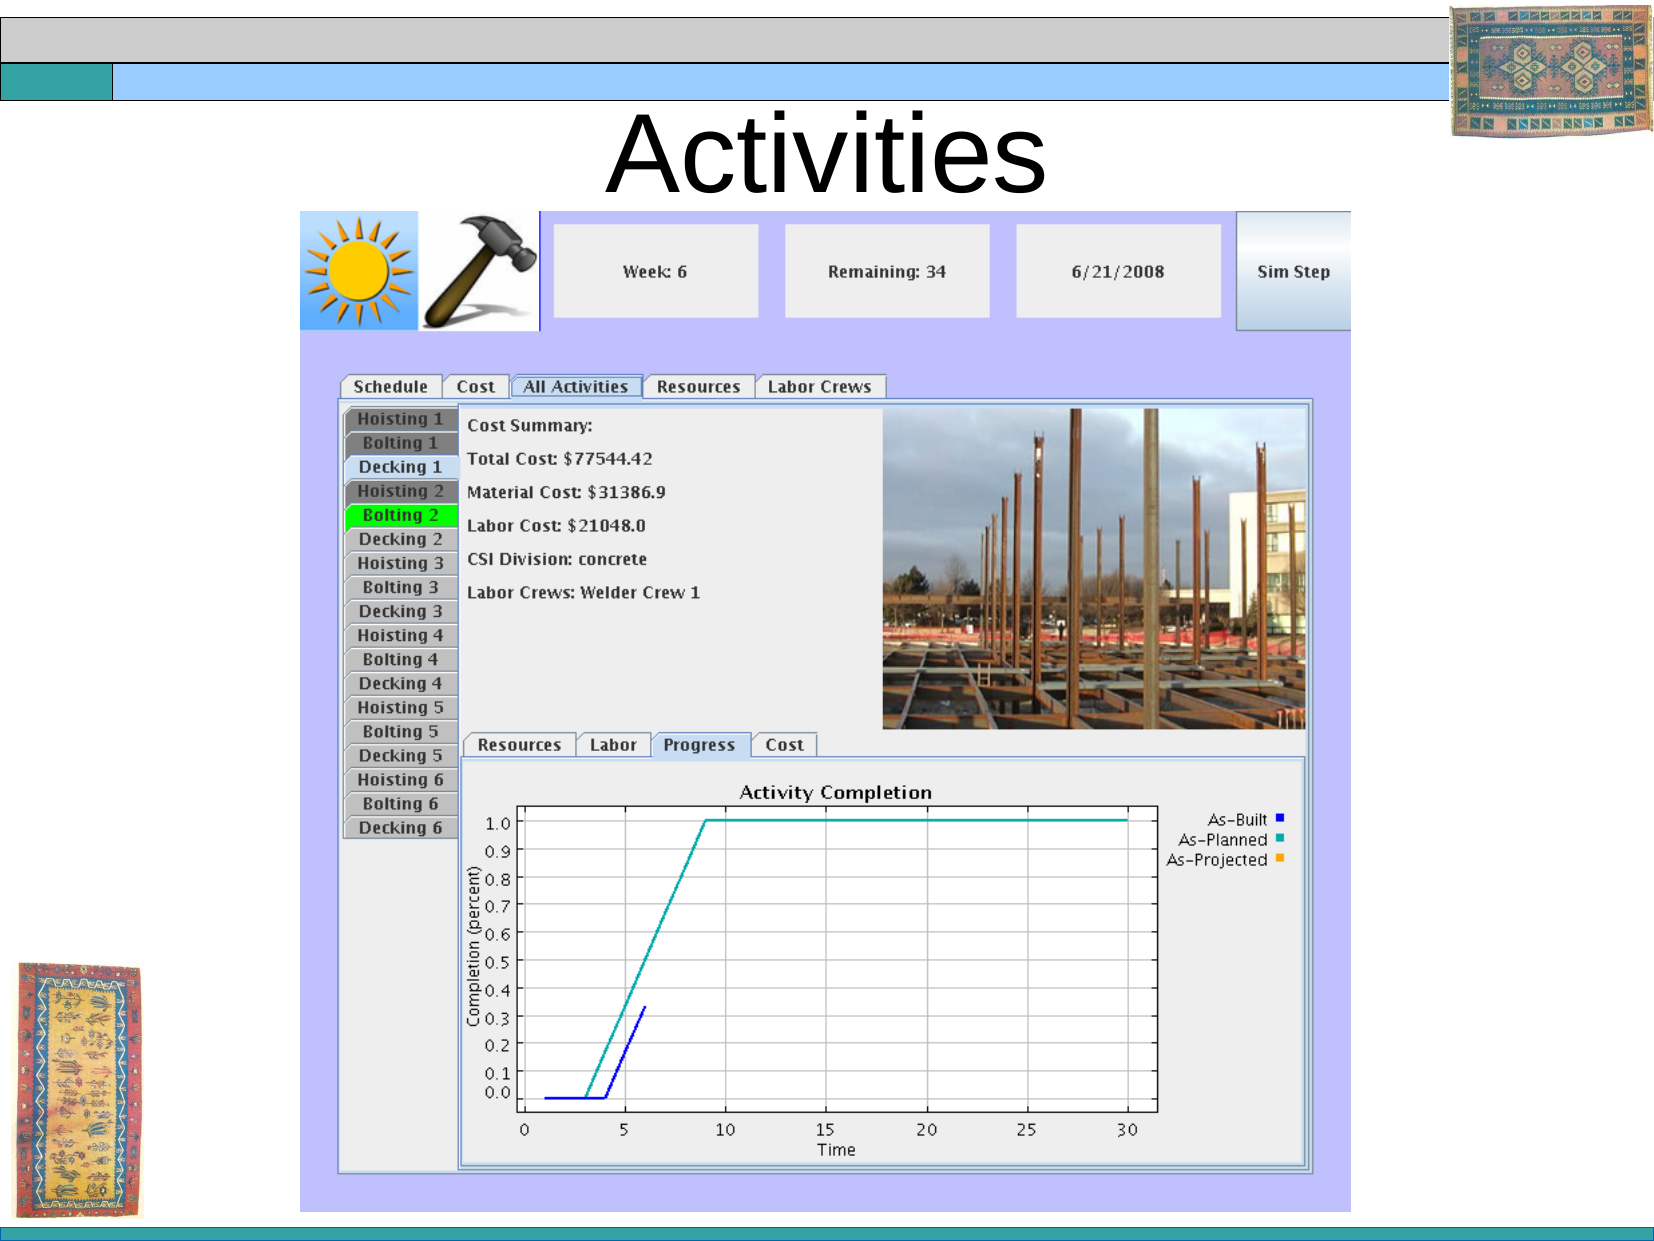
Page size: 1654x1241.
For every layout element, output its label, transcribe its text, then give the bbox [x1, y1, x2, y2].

picture [12, 962, 144, 1219]
picture [300, 211, 1351, 1212]
title Activities [121, 49, 1534, 257]
picture [1449, 5, 1654, 139]
